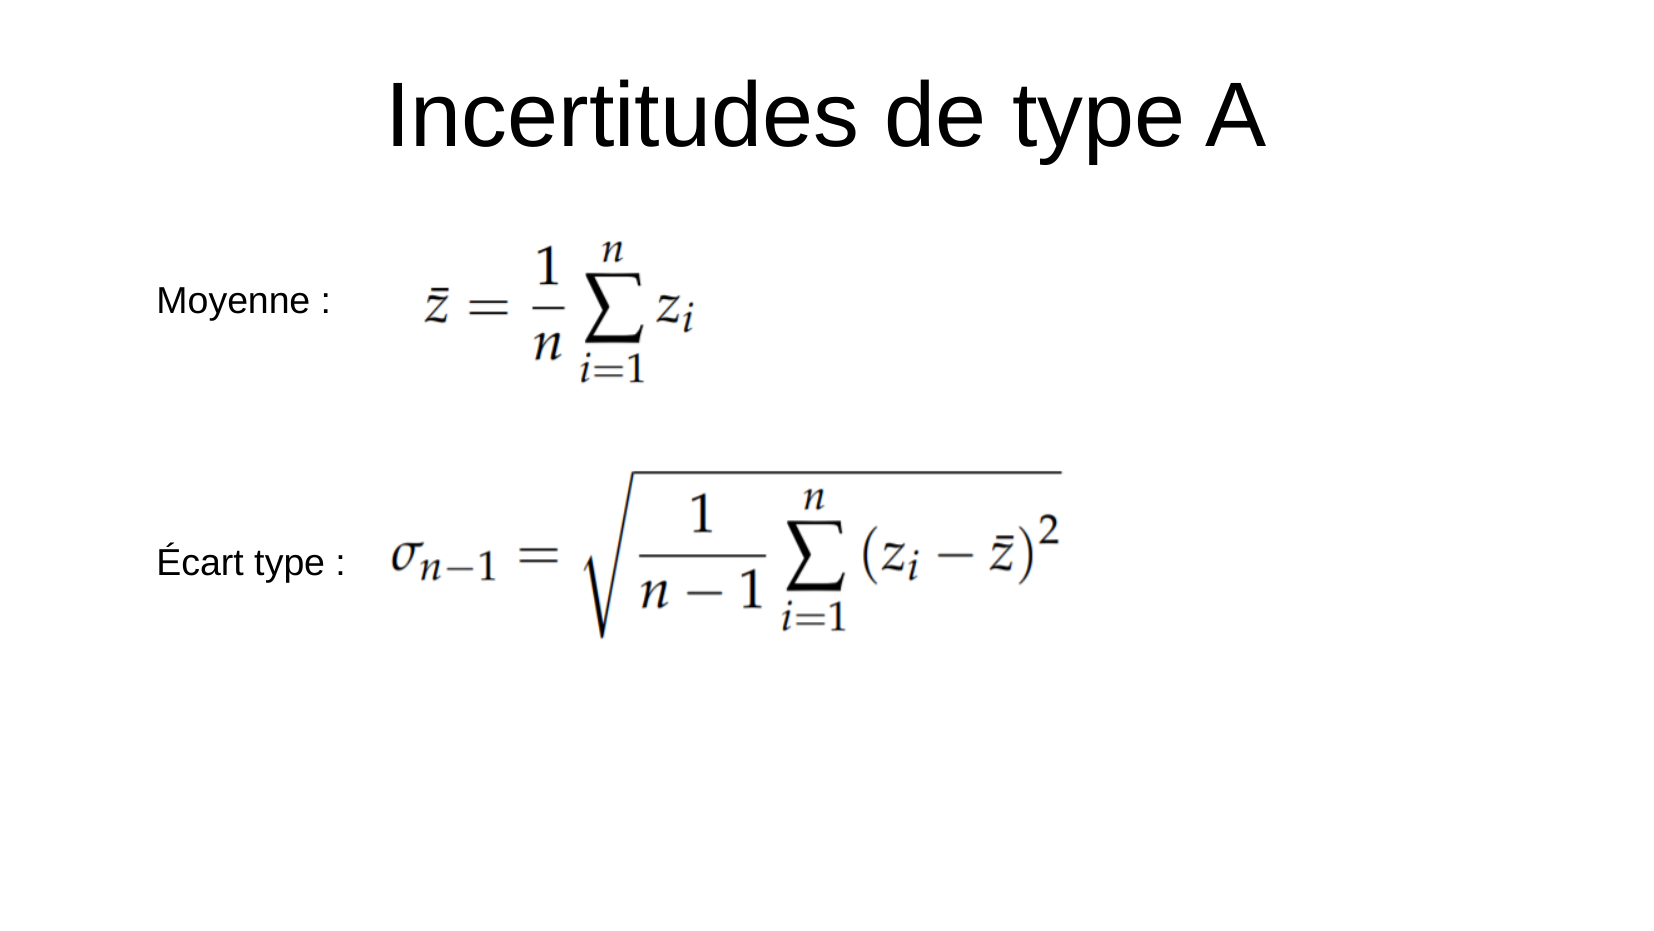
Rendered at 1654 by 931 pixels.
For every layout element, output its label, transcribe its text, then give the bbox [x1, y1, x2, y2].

title Incertitudes de type A [82, 37, 1571, 193]
picture [354, 446, 1110, 674]
text_box Moyenne : [141, 271, 355, 329]
text_box Écart type : [141, 533, 354, 633]
picture [366, 214, 753, 402]
